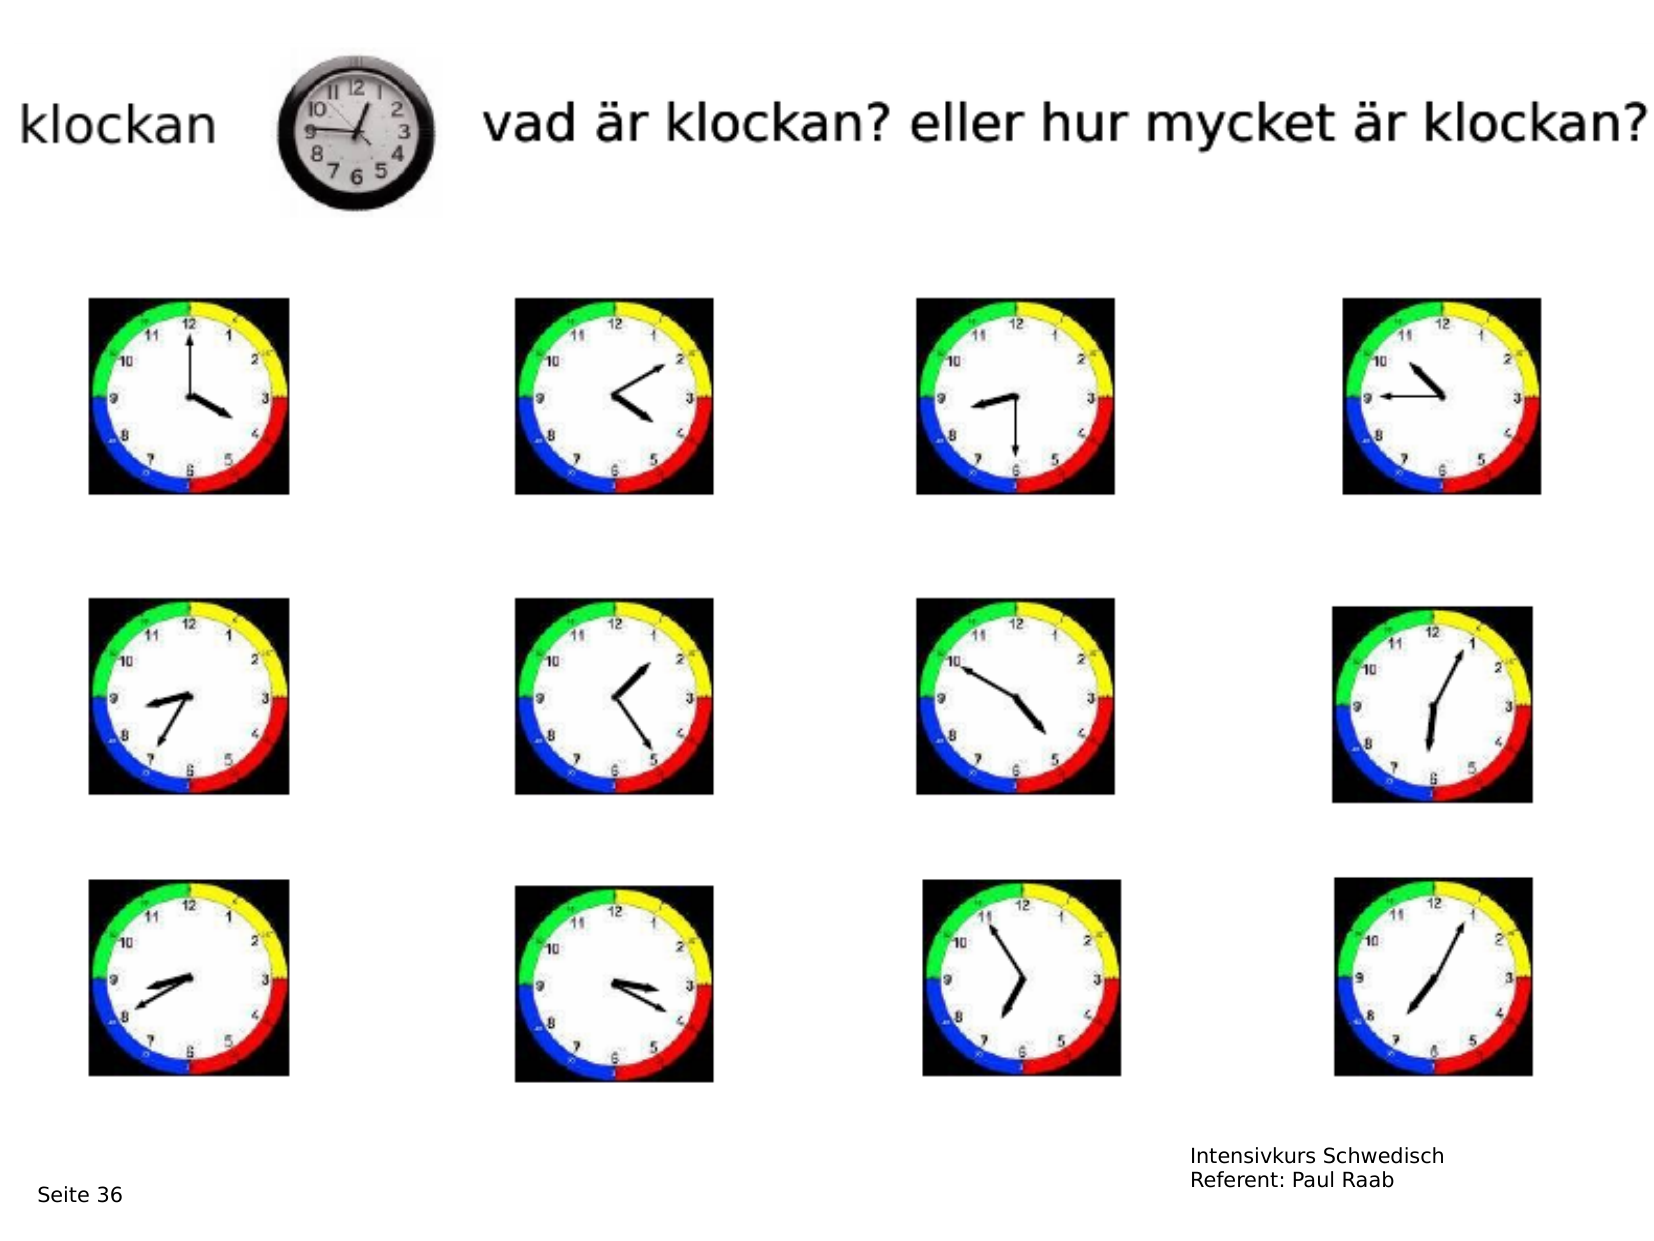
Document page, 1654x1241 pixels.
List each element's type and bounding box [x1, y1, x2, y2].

picture [14, 42, 1654, 1147]
